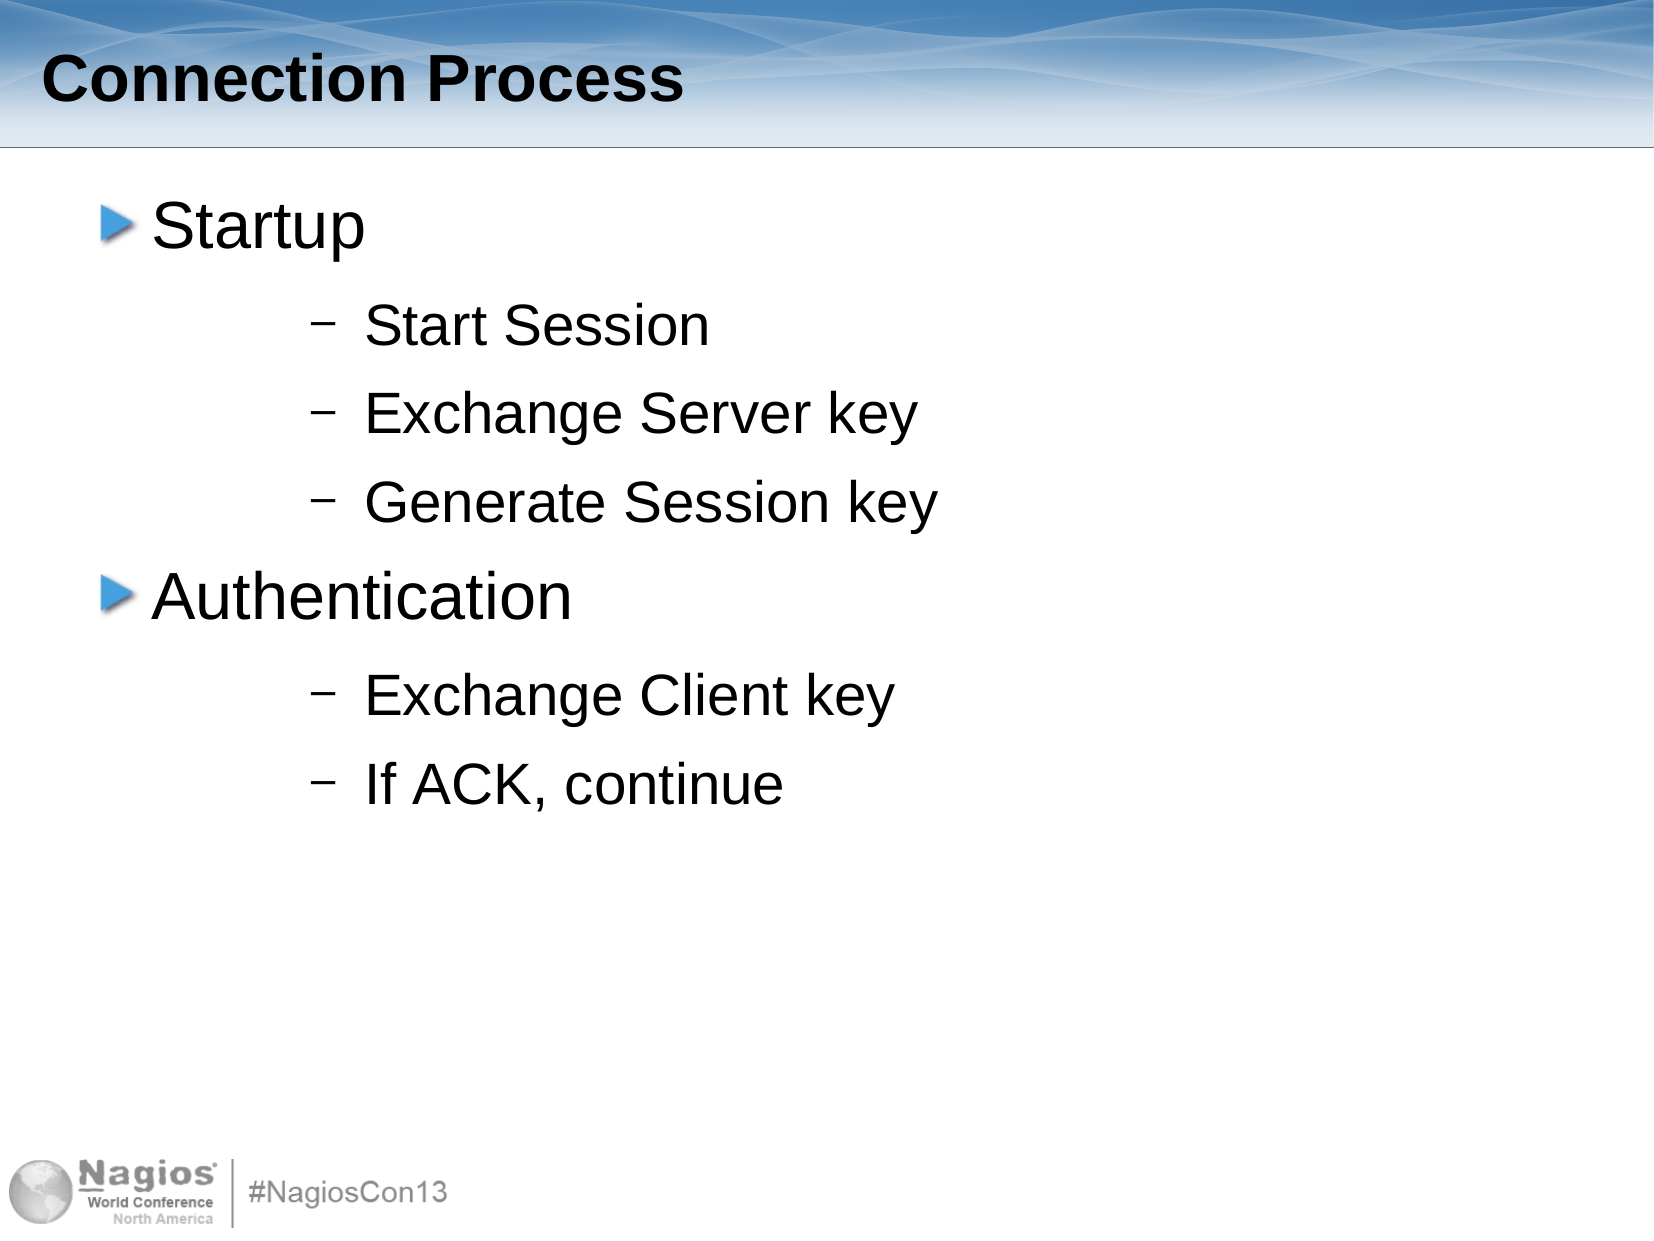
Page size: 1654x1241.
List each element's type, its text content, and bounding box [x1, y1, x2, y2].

picture [0, 0, 1654, 147]
title Connection Process [41, 29, 1248, 127]
picture [9, 1159, 453, 1228]
list Startup Start Session Exchange Server key Generate Session key Authentication Exchange Client key If ACK, continue [80, 188, 1569, 1007]
